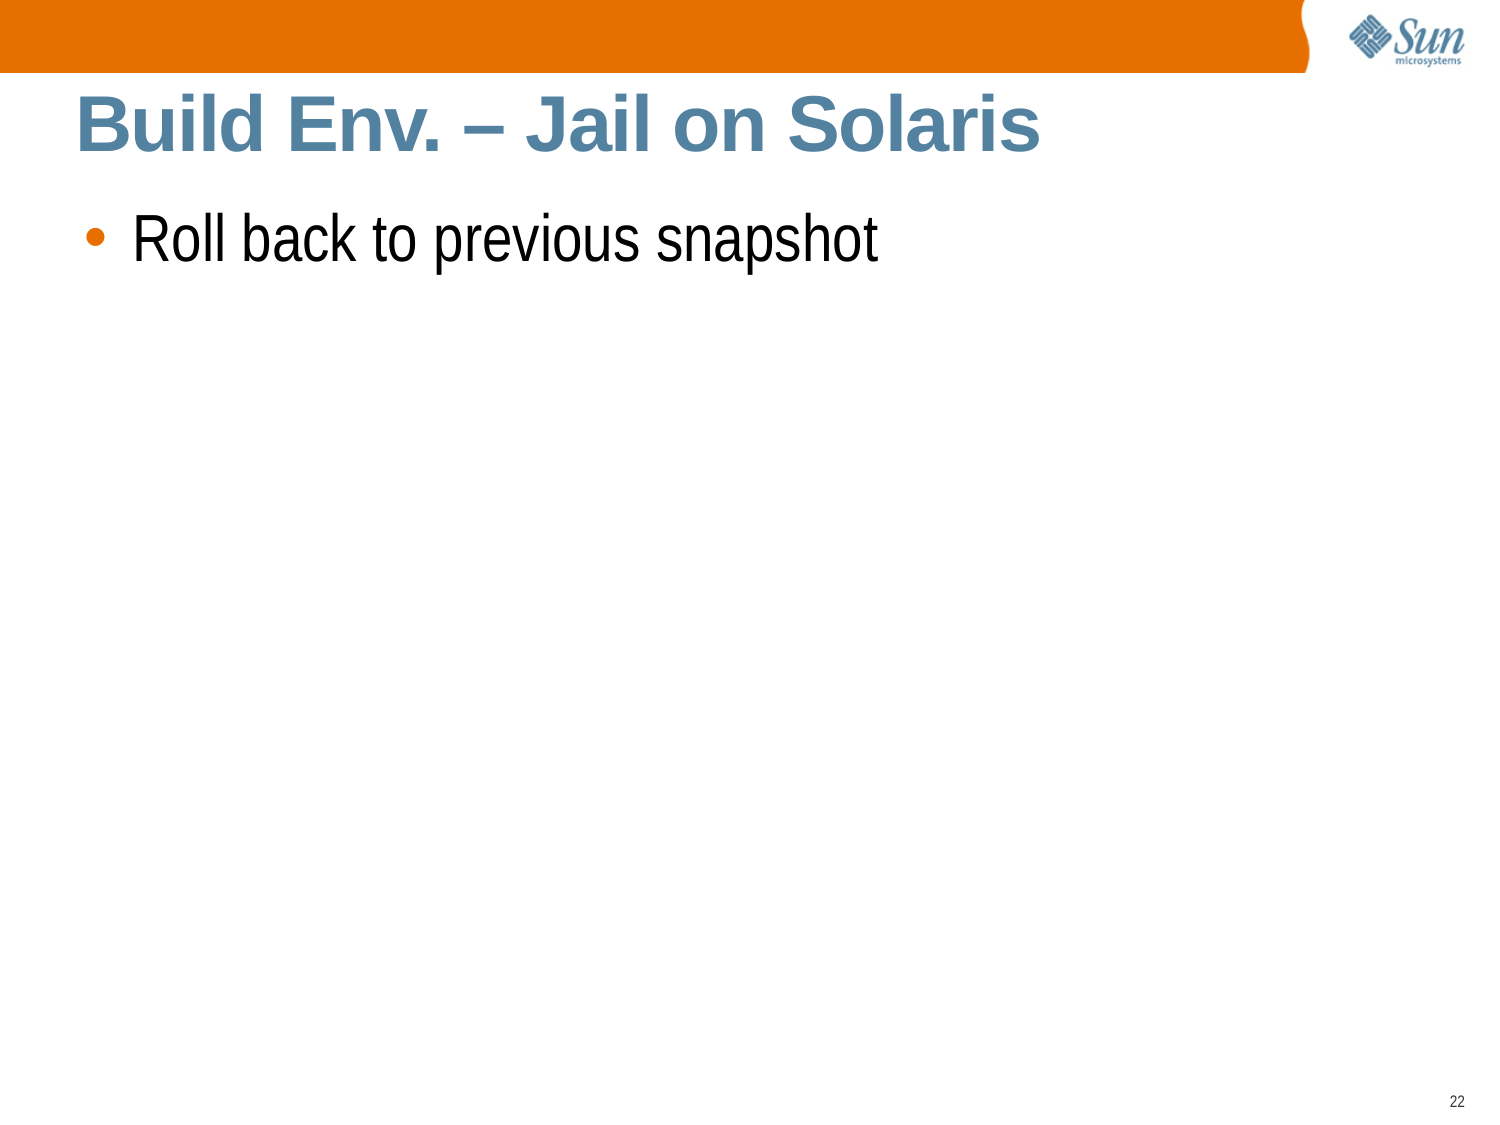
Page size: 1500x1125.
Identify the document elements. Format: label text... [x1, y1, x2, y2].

title Build Env. – Jail on Solaris [75, 87, 1486, 192]
list Roll back to previous snapshot [64, 209, 1121, 485]
picture [0, 0, 1500, 73]
